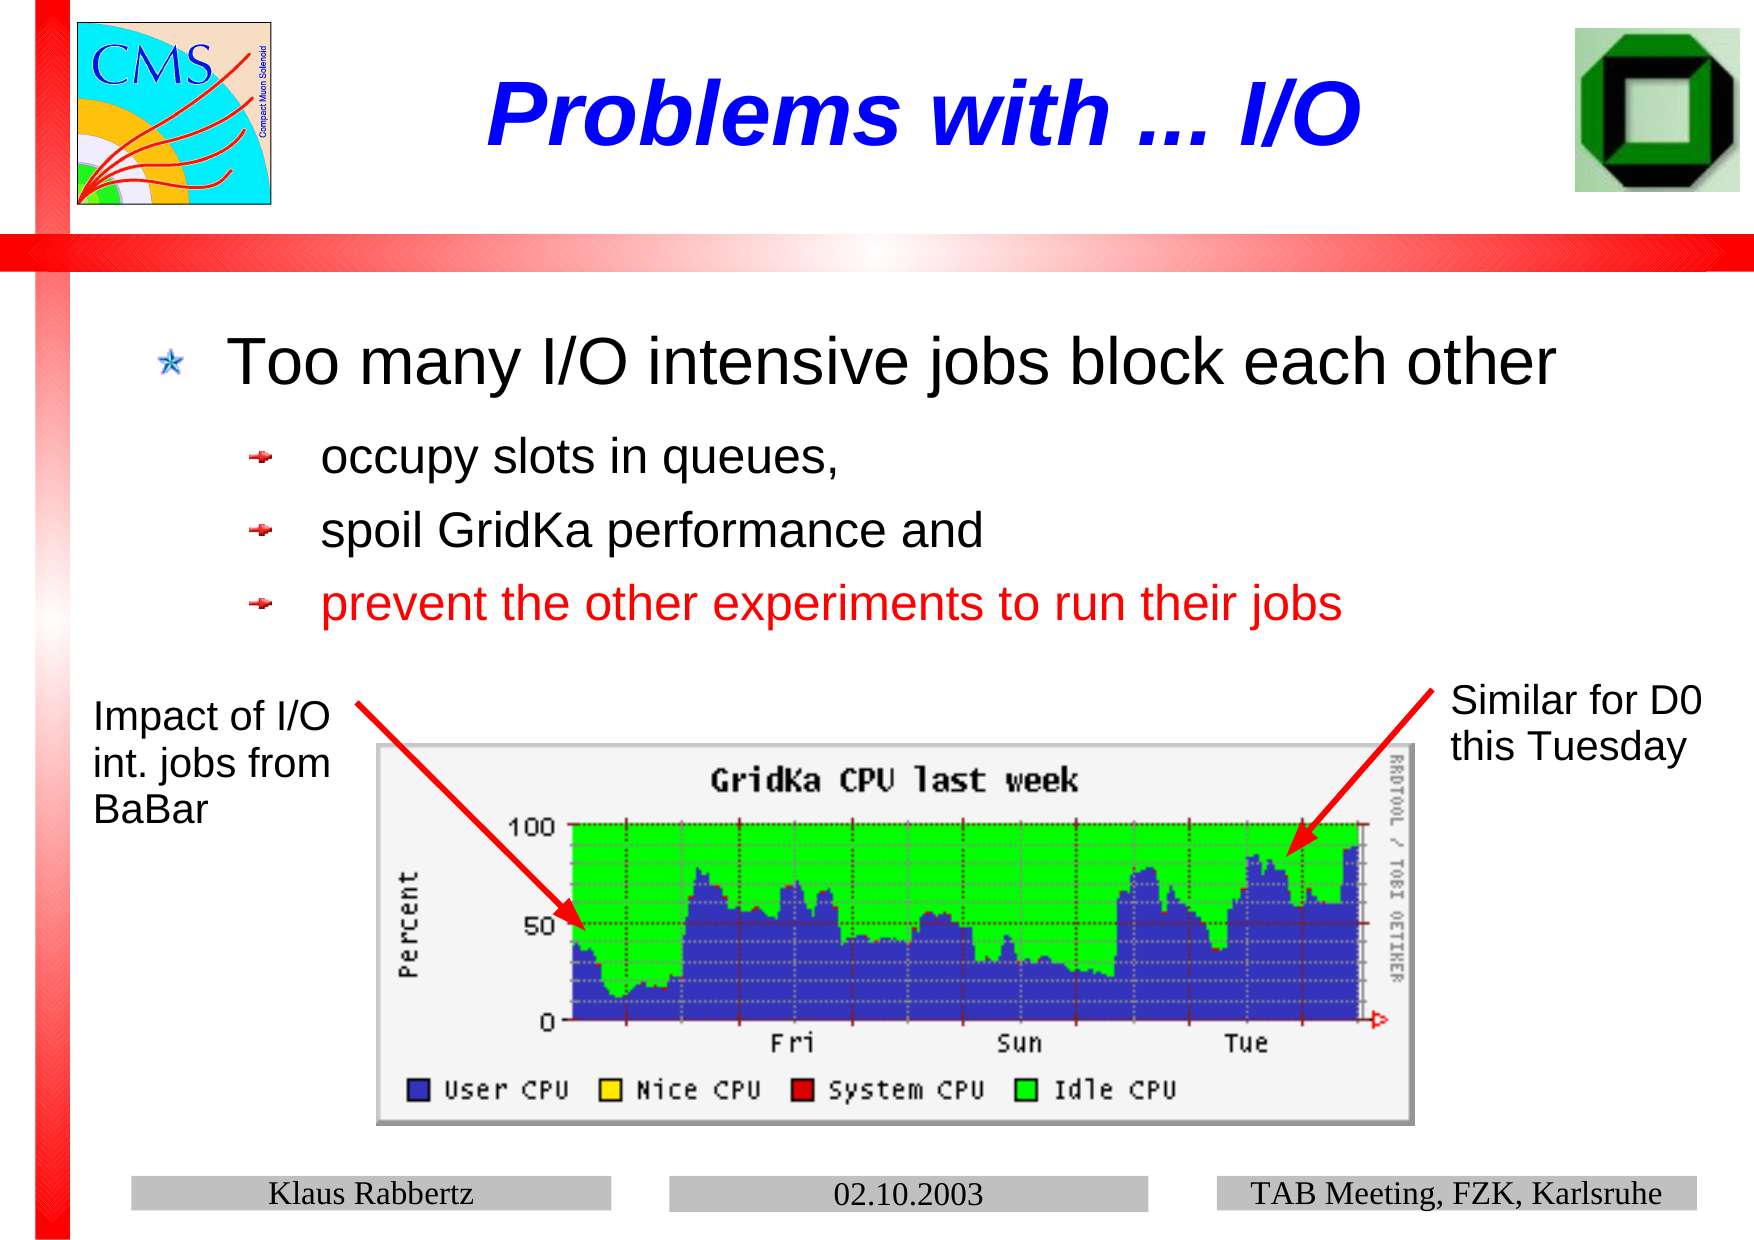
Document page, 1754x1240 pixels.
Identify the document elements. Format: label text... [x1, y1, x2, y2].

picture [1575, 28, 1740, 192]
text_box Similar for D0 this Tuesday [1450, 676, 1723, 770]
list Too many I/O intensive jobs block each other occupy slots in queues, spoil GridKa performance and prevent the other experiments to run their jobs [143, 324, 1642, 632]
picture [376, 743, 1415, 1127]
text_box Impact of I/O int. jobs from BaBar [92, 692, 360, 833]
picture [76, 21, 272, 205]
title Problems with ... I/O [282, 10, 1566, 218]
